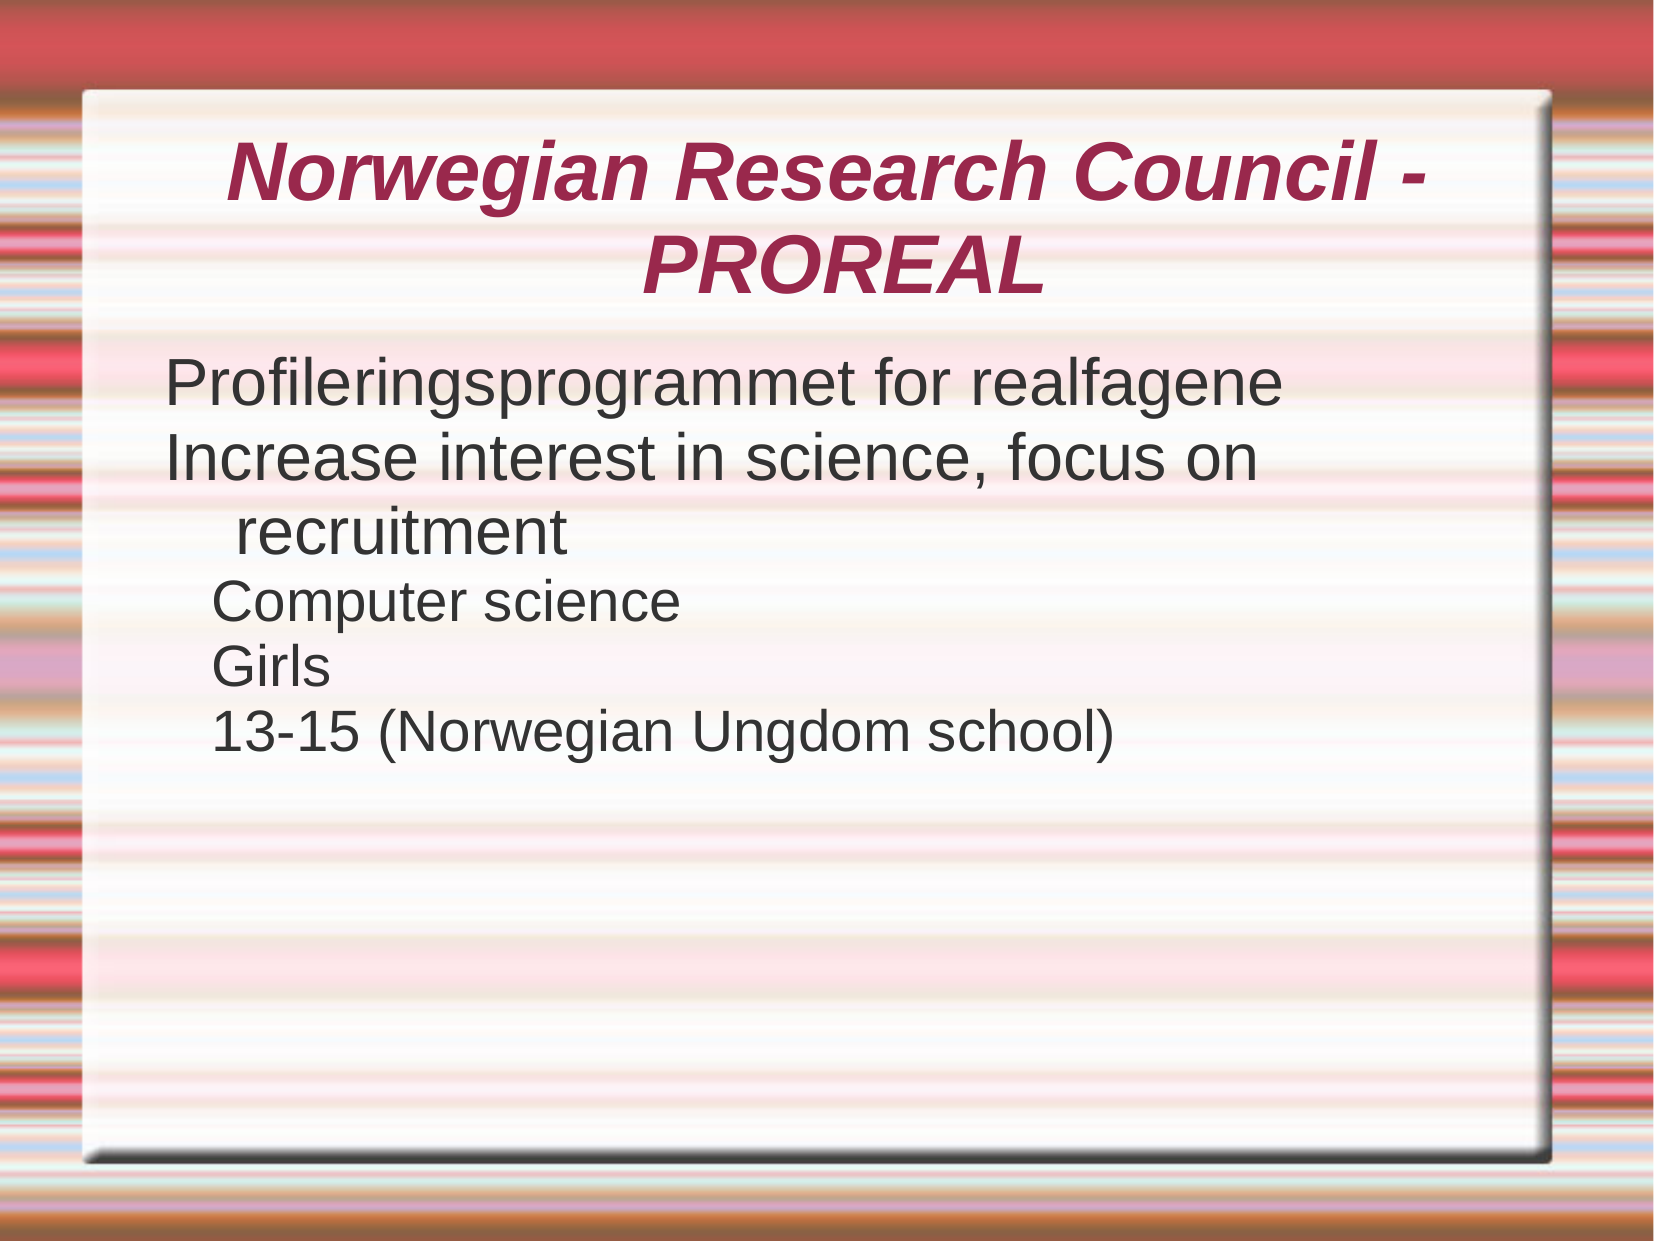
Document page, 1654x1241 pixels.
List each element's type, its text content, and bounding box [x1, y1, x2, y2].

list Profileringsprogrammet for realfagene Increase interest in science, focus on recruitment Computer science Girls 13-15 (Norwegian Ungdom school) [152, 344, 1534, 1127]
picture [0, 0, 1654, 1241]
title Norwegian Research Council - PROREAL [121, 114, 1534, 322]
